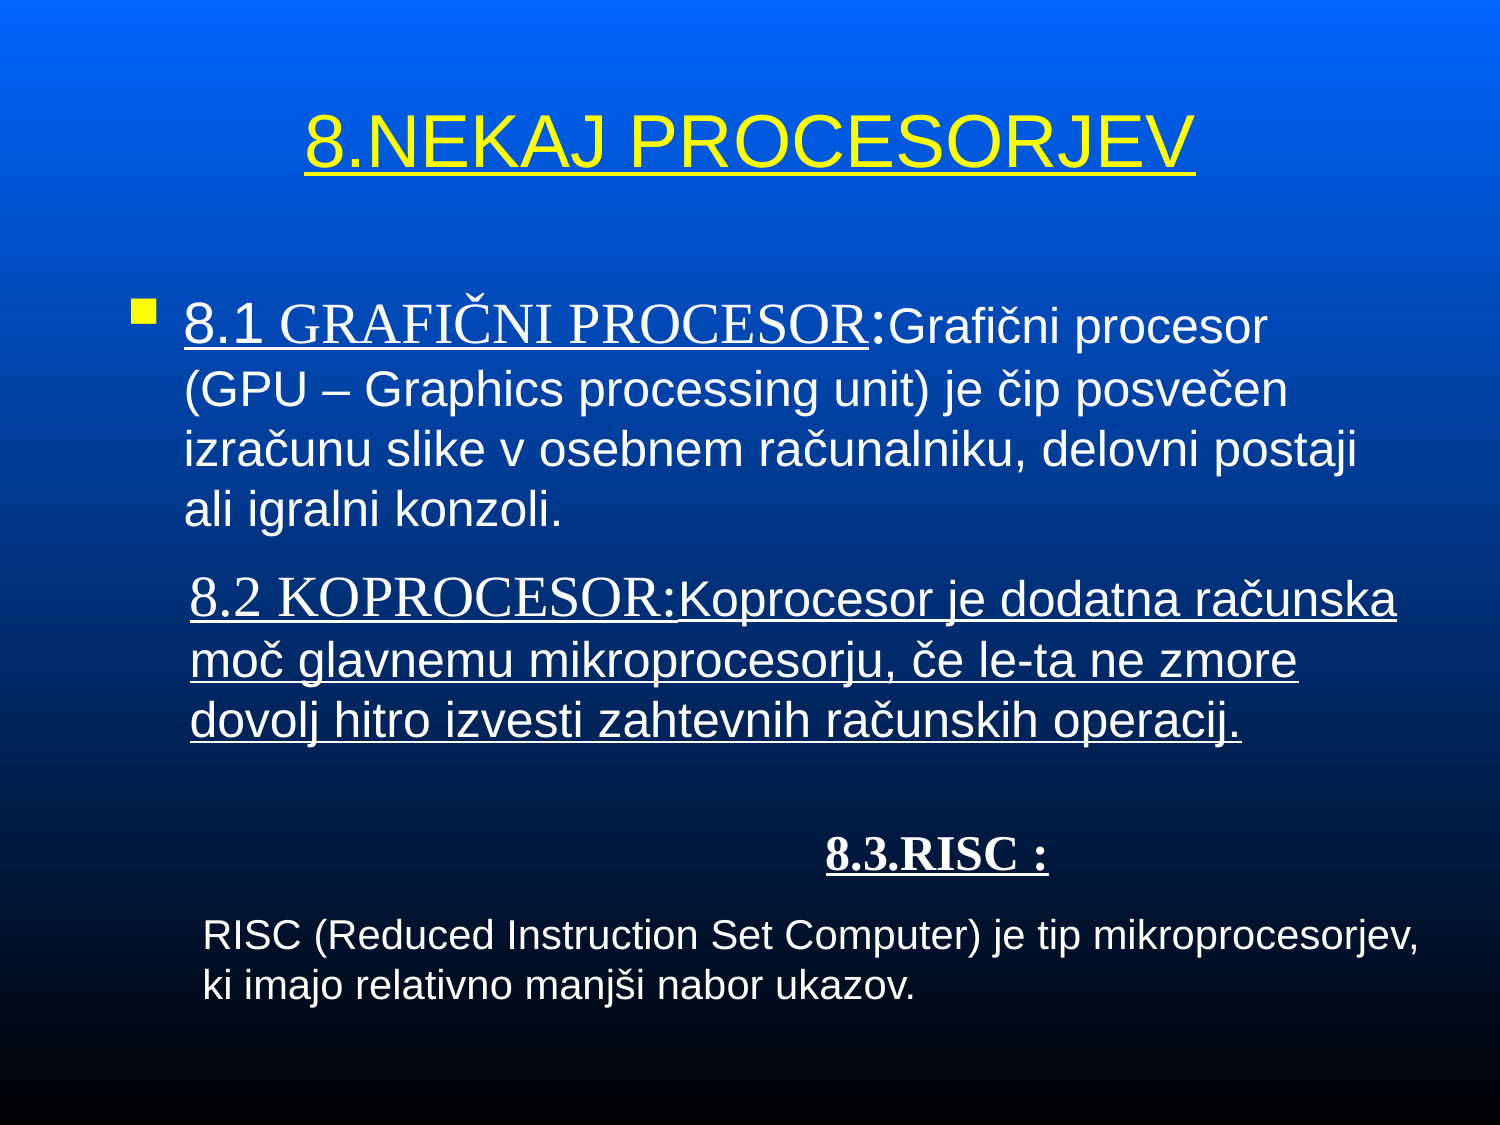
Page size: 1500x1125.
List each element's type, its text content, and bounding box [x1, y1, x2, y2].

list 8.1 GRAFIČNI PROCESOR:Grafični procesor (GPU – Graphics processing unit) je čip posvečen izračunu slike v osebnem računalniku, delovni postaji ali igralni konzoli. [112, 269, 1388, 923]
text_box 8.2 KOPROCESOR:Koprocesor je dodatna računska moč glavnemu mikroprocesorju, če le-ta ne zmore dovolj hitro izvesti zahtevnih računskih operacij. [174, 549, 1450, 816]
text_box RISC (Reduced Instruction Set Computer) je tip mikroprocesorjev, ki imajo relativno manjši nabor ukazov. [187, 899, 1440, 1016]
text_box 8.3.RISC : [810, 812, 1065, 888]
title 8.NEKAJ PROCESORJEV [112, 35, 1388, 239]
